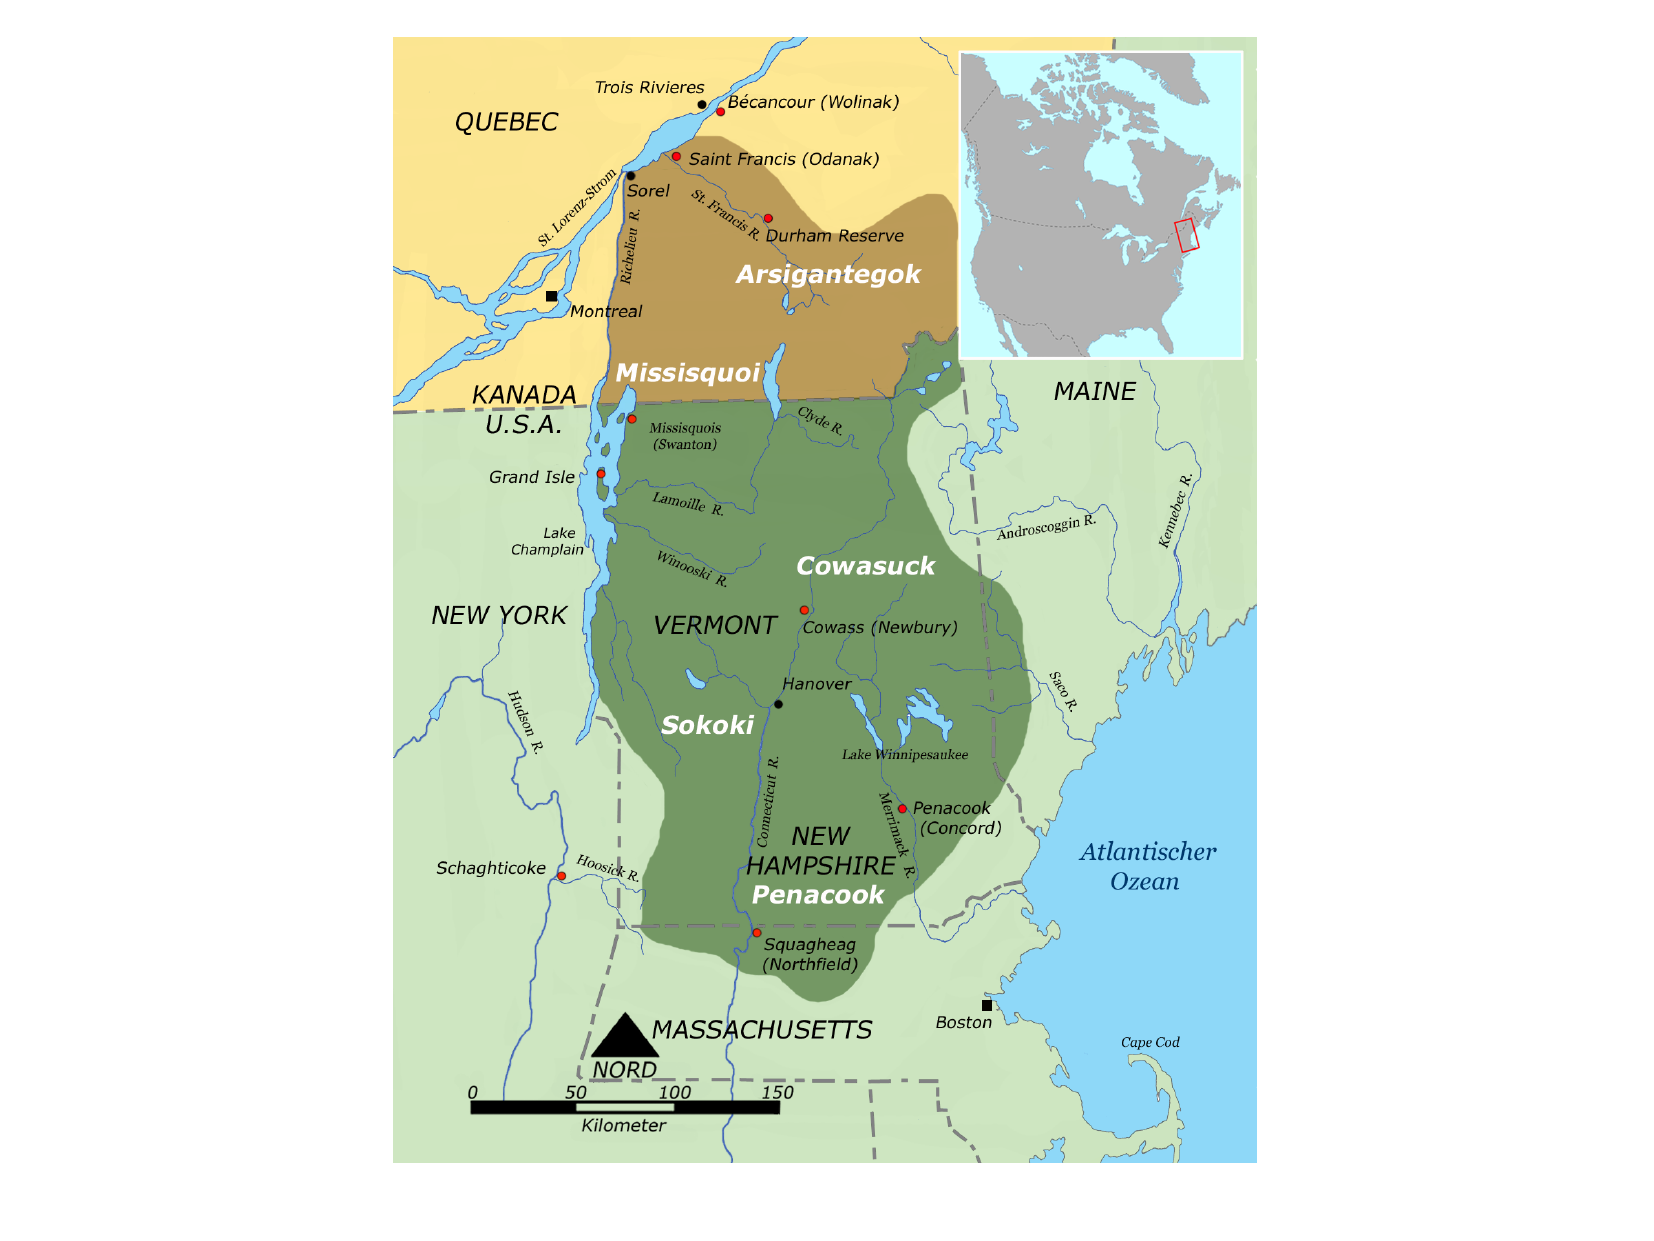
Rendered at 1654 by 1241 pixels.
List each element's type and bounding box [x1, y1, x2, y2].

picture [393, 37, 1257, 1163]
